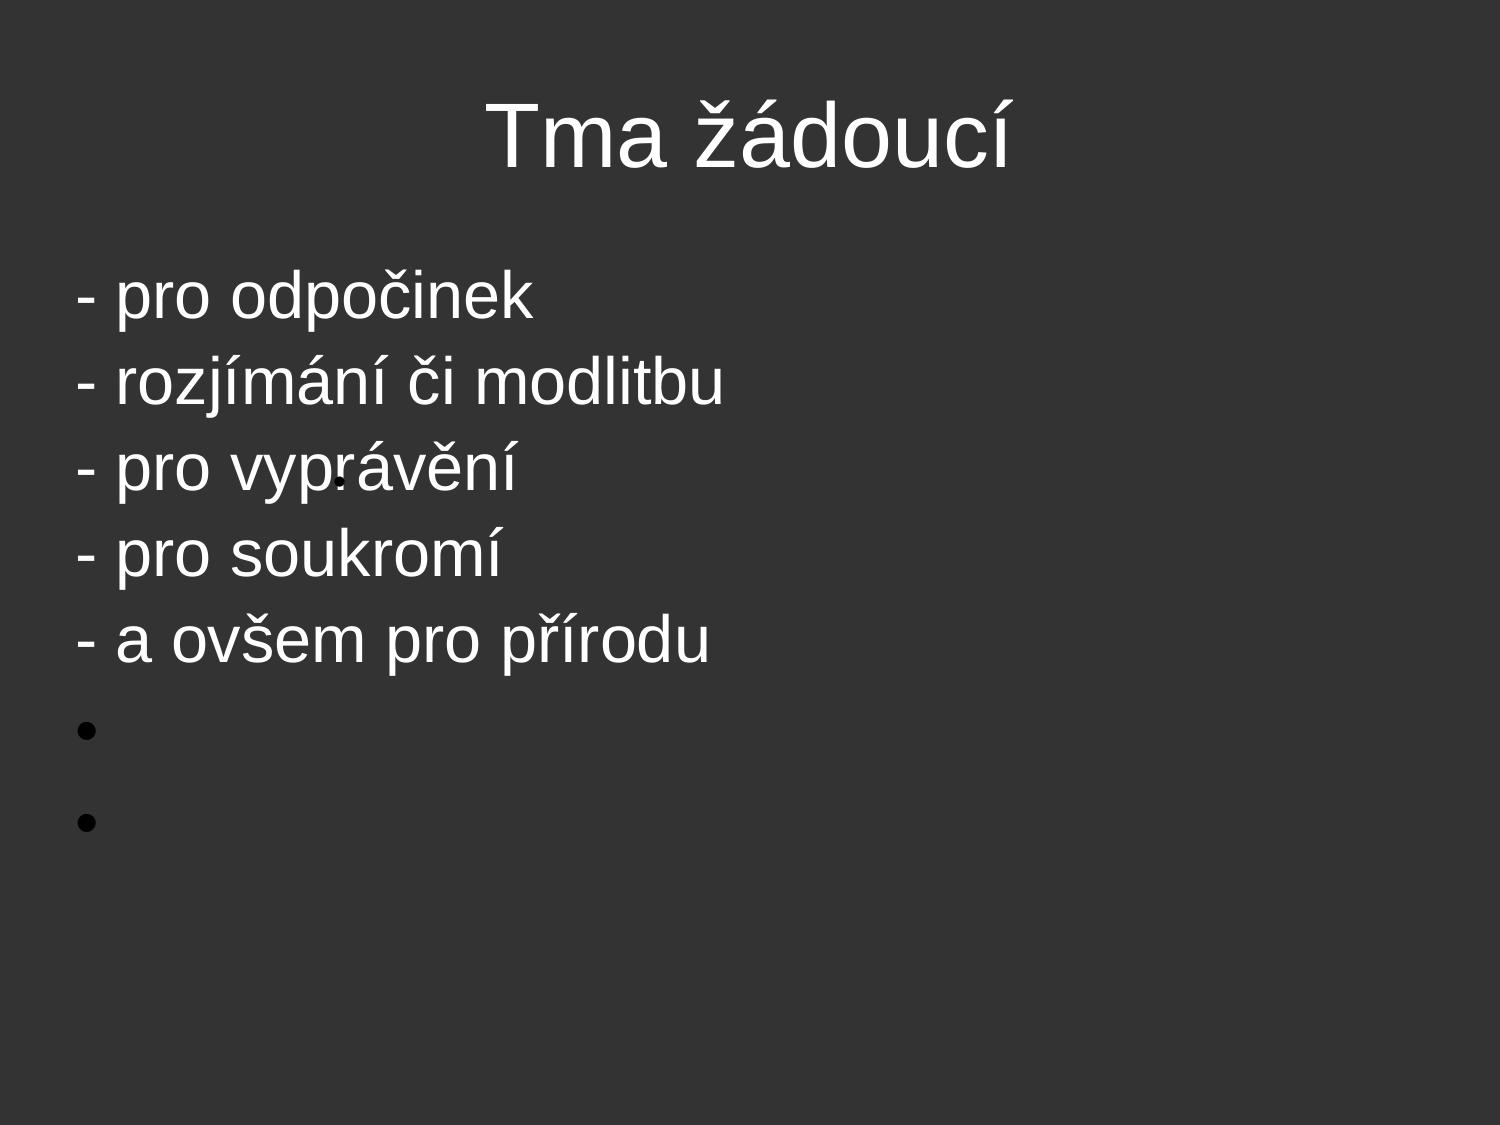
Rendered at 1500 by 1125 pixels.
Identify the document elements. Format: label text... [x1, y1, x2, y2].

title Tma žádoucí [75, 21, 1425, 257]
text_box • [318, 449, 1196, 690]
list - pro odpočinek - rozjímání či modlitbu - pro vyprávění - pro soukromí - a ovšem pro přírodu [75, 262, 1425, 1005]
